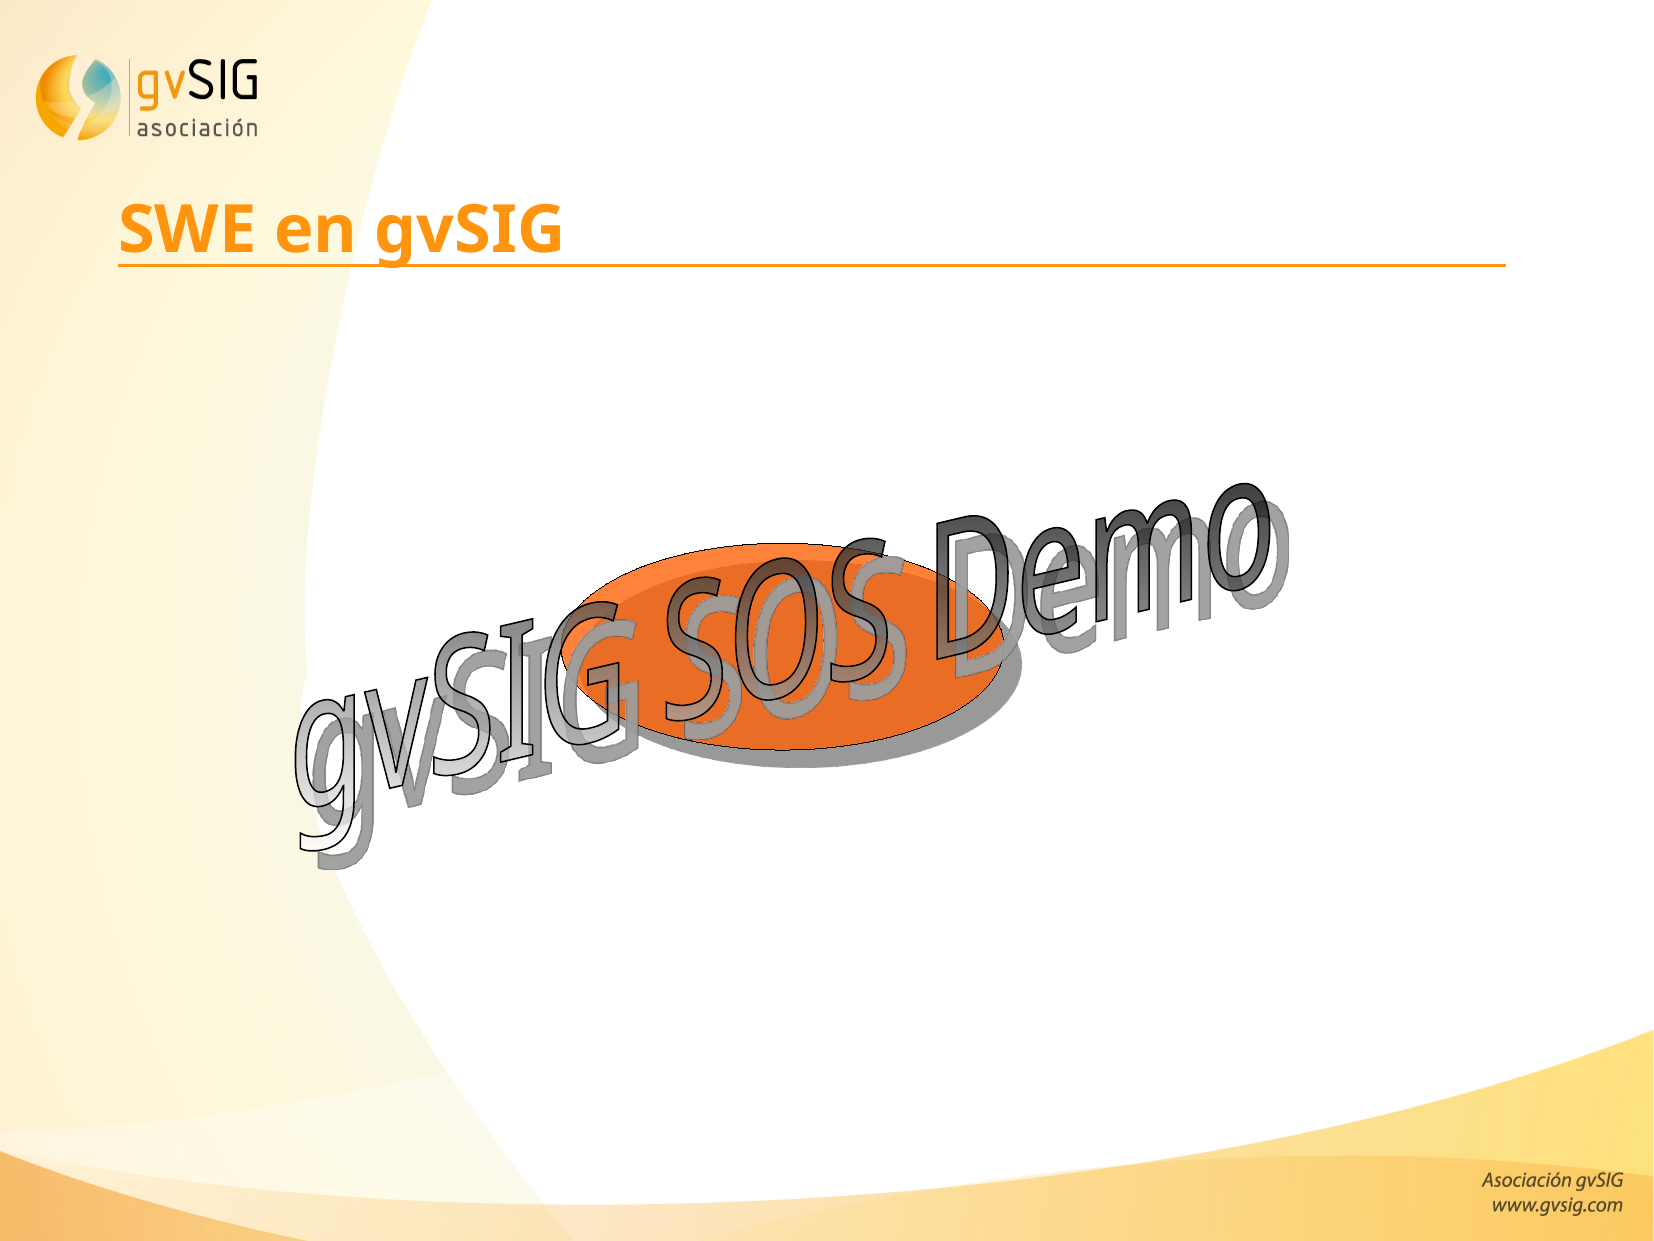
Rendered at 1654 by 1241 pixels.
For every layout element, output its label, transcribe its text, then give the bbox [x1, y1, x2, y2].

text_box [561, 543, 1004, 751]
text_box gvSIG SOS Demo [831, 538, 888, 682]
text_box gvSIG SOS Demo [735, 558, 818, 701]
title SWE en gvSIG [118, 177, 1607, 276]
text_box gvSIG SOS Demo [1022, 527, 1080, 635]
text_box gvSIG SOS Demo [500, 618, 533, 763]
text_box gvSIG SOS Demo [666, 577, 723, 721]
text_box gvSIG SOS Demo [937, 515, 1009, 660]
text_box gvSIG SOS Demo [1096, 500, 1192, 622]
text_box gvSIG SOS Demo [1208, 483, 1270, 591]
picture [0, 0, 1654, 1241]
text_box [949, 578, 991, 641]
text_box gvSIG SOS Demo [364, 677, 428, 789]
text_box gvSIG SOS Demo [295, 694, 355, 851]
text_box gvSIG SOS Demo [545, 601, 619, 745]
text_box gvSIG SOS Demo [433, 631, 490, 776]
